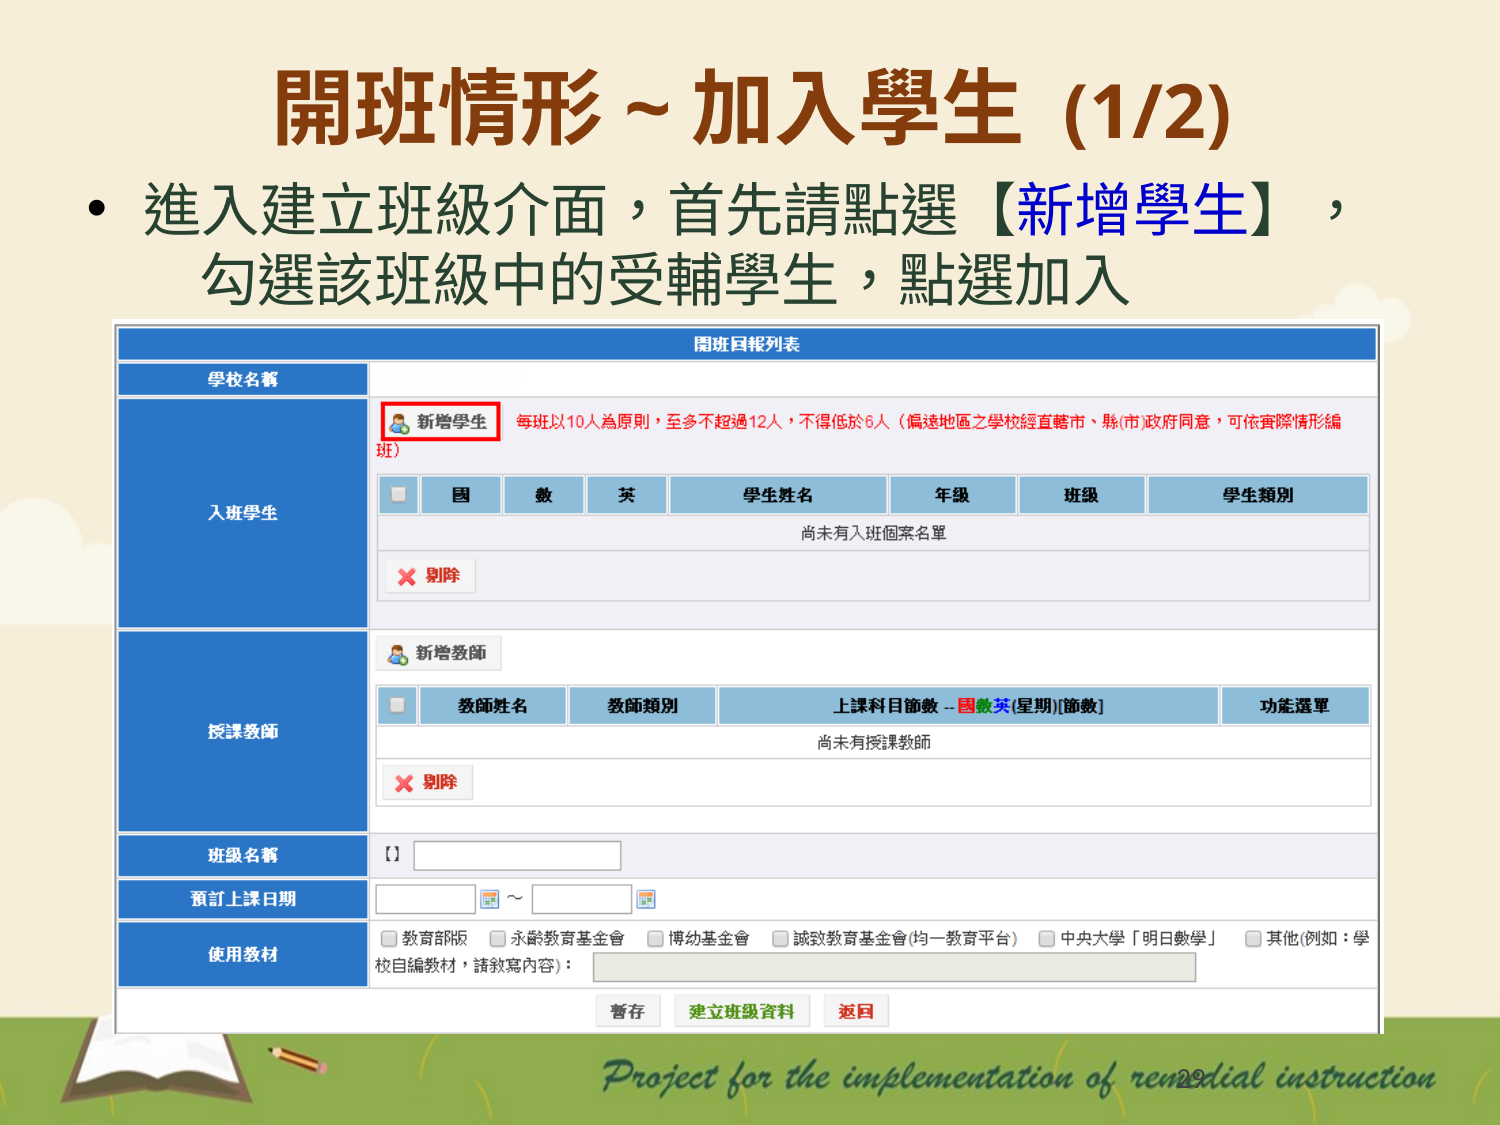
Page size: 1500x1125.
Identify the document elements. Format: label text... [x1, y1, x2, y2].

picture [112, 319, 1384, 1034]
text_box 進入建立班級介面，首先請點選【新增學生】，勾選該班級中的受輔學生，點選加入 [72, 178, 1430, 320]
title 開班情形~加入學生 (1/2) [13, 45, 1491, 178]
text_box [1161, 1046, 1499, 1107]
